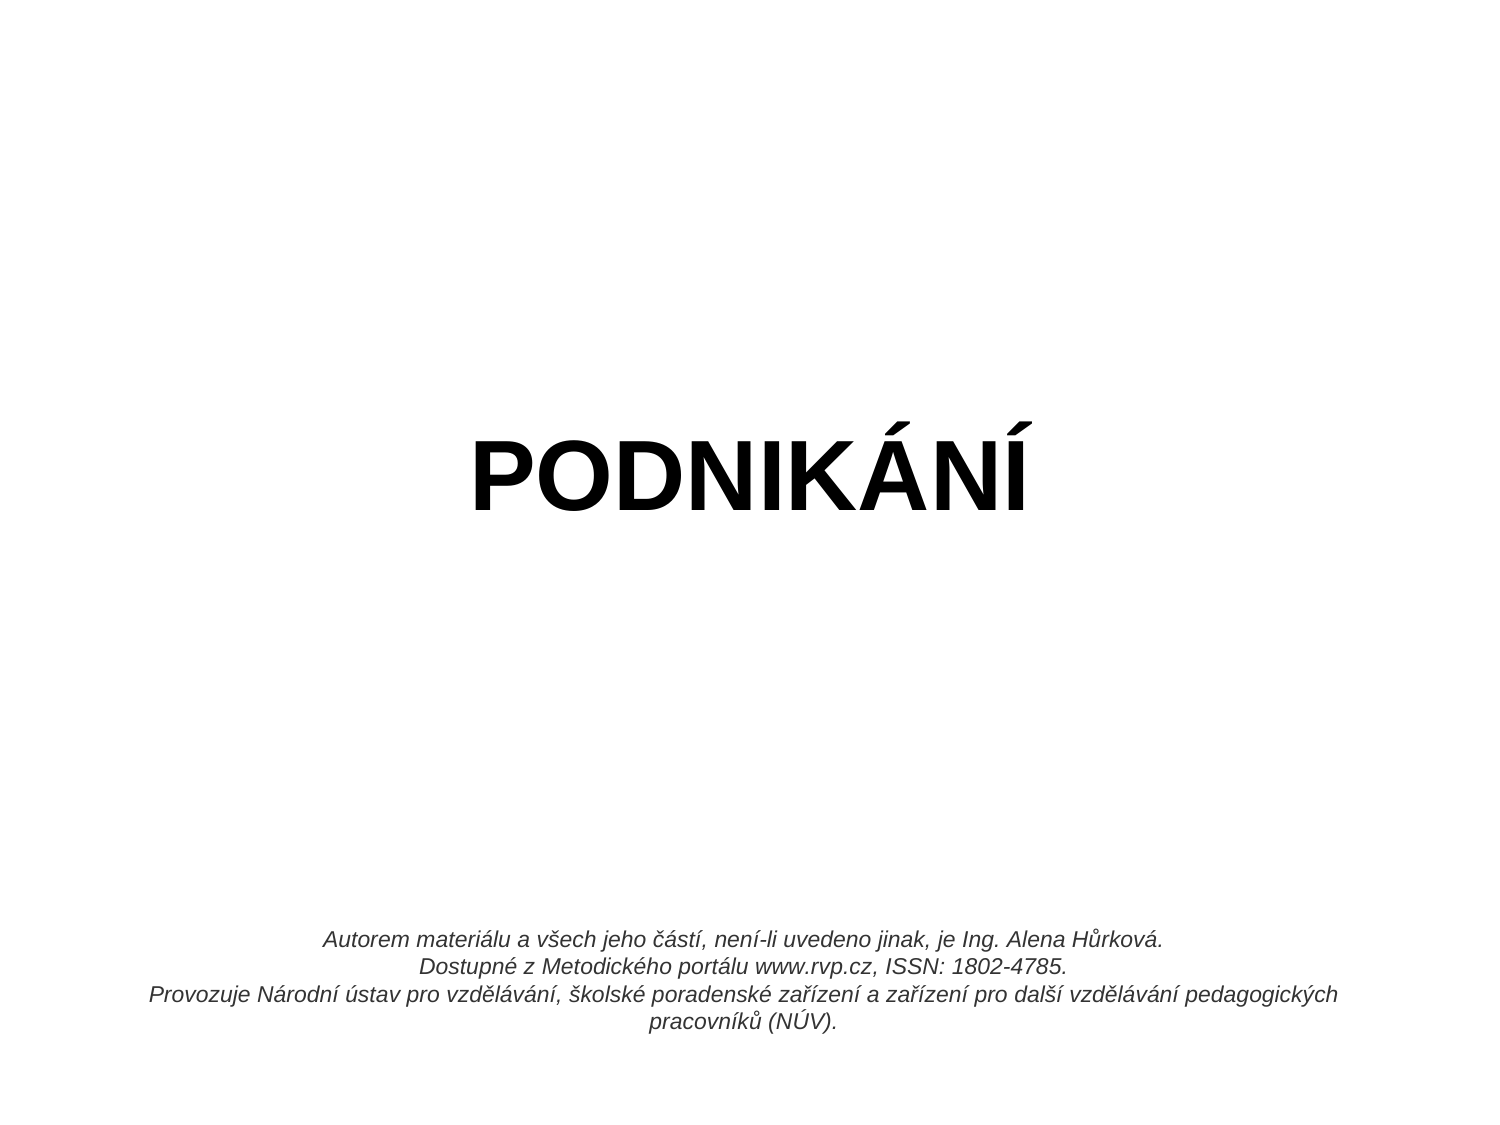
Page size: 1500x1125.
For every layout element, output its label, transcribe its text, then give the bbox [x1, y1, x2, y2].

text_box Autorem materiálu a všech jeho částí, není-li uvedeno jinak, je Ing. Alena Hůrková. Dostupné z Metodického portálu www.rvp.cz, ISSN: 1802-4785. Provozuje Národní ústav pro vzdělávání, školské poradenské zařízení a zařízení pro další vzdělávání pedagogických pracovníků (NÚV). [100, 916, 1388, 1070]
title PODNIKÁNÍ [112, 349, 1388, 591]
